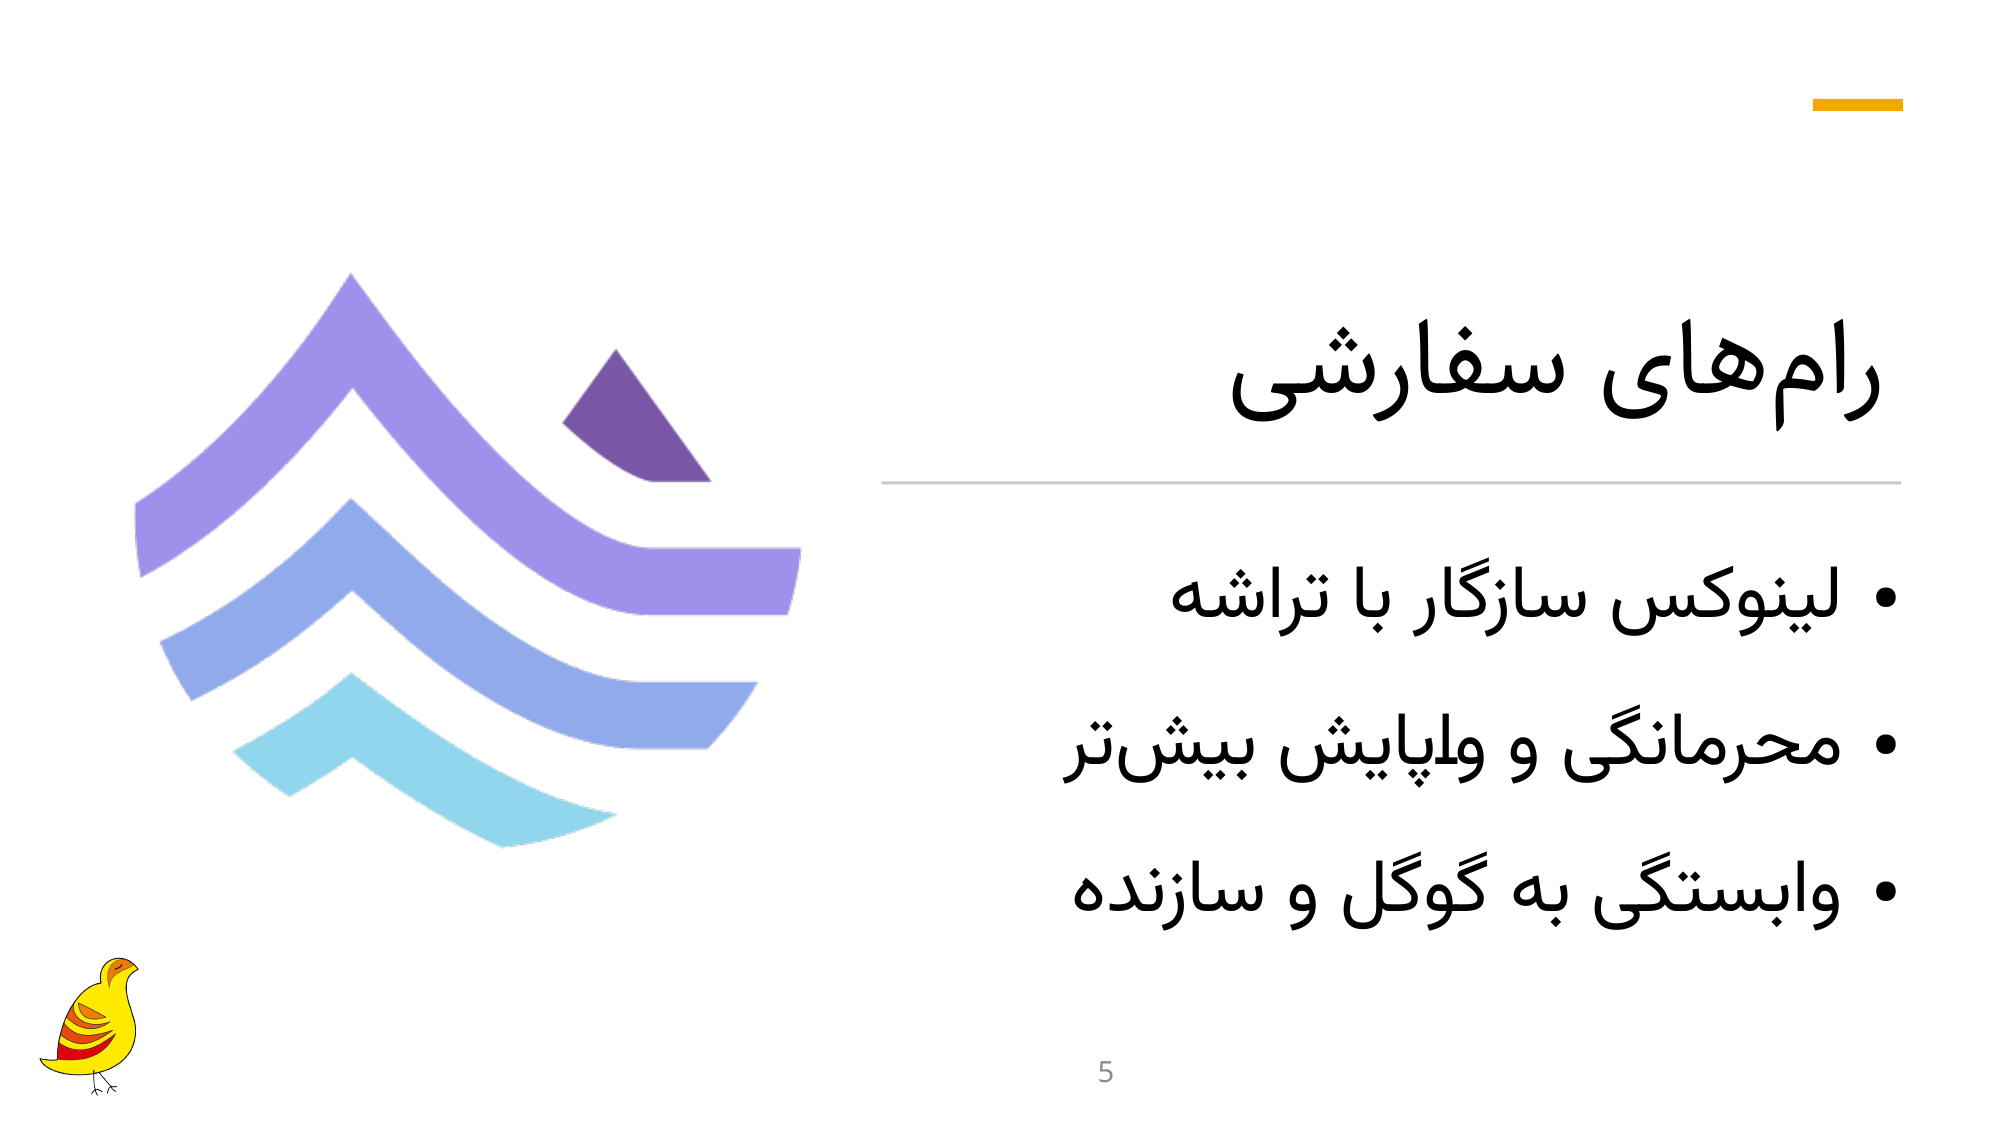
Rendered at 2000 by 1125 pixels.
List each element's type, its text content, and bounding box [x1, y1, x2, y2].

title رام‌های سفارشی [856, 194, 1886, 447]
picture [117, 210, 821, 914]
picture [17, 945, 183, 1111]
list لینوکس سازگار با تراشه محرمانگی و واپایش بیش‌تر وابستگی به گوگل و سازنده [868, 540, 1900, 975]
